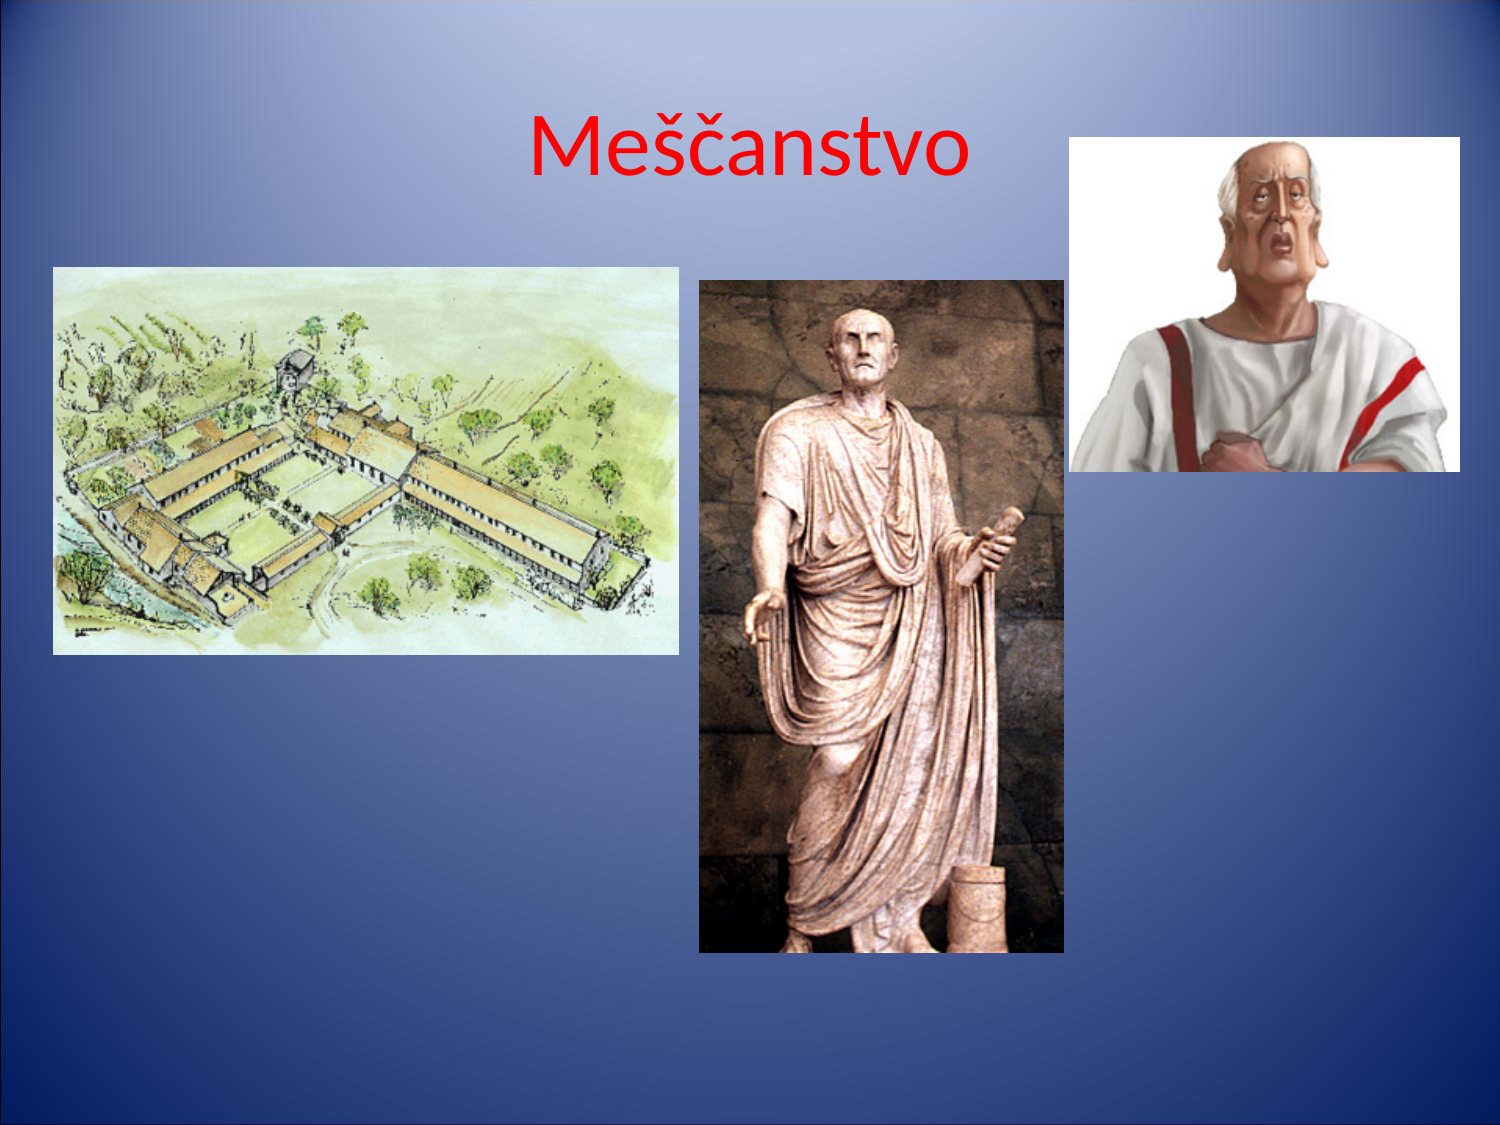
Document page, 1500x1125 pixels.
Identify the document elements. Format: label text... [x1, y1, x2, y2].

title Meščanstvo [75, 45, 1425, 233]
picture [0, 0, 1500, 1125]
